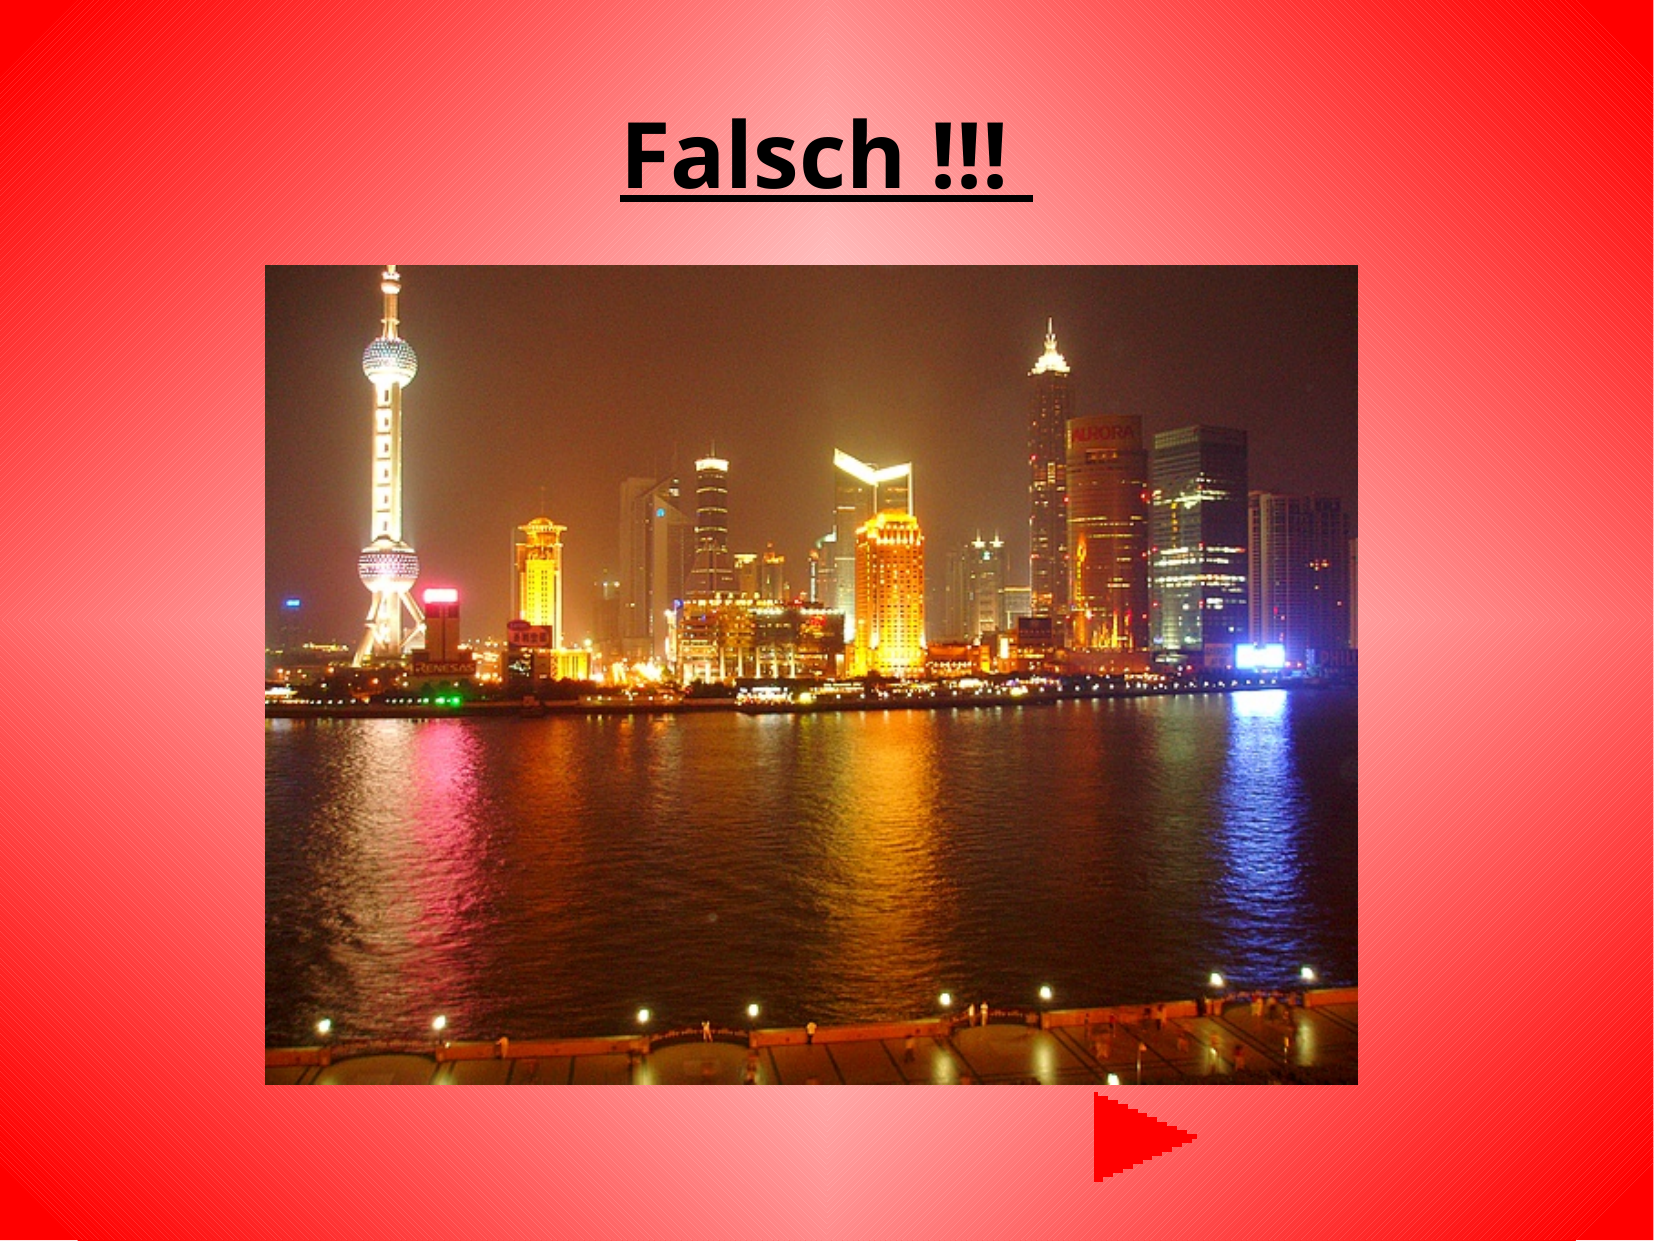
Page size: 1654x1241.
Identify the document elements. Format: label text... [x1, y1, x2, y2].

picture [265, 265, 1358, 1085]
title Falsch !!! [82, 49, 1571, 257]
picture [1094, 1092, 1300, 1182]
